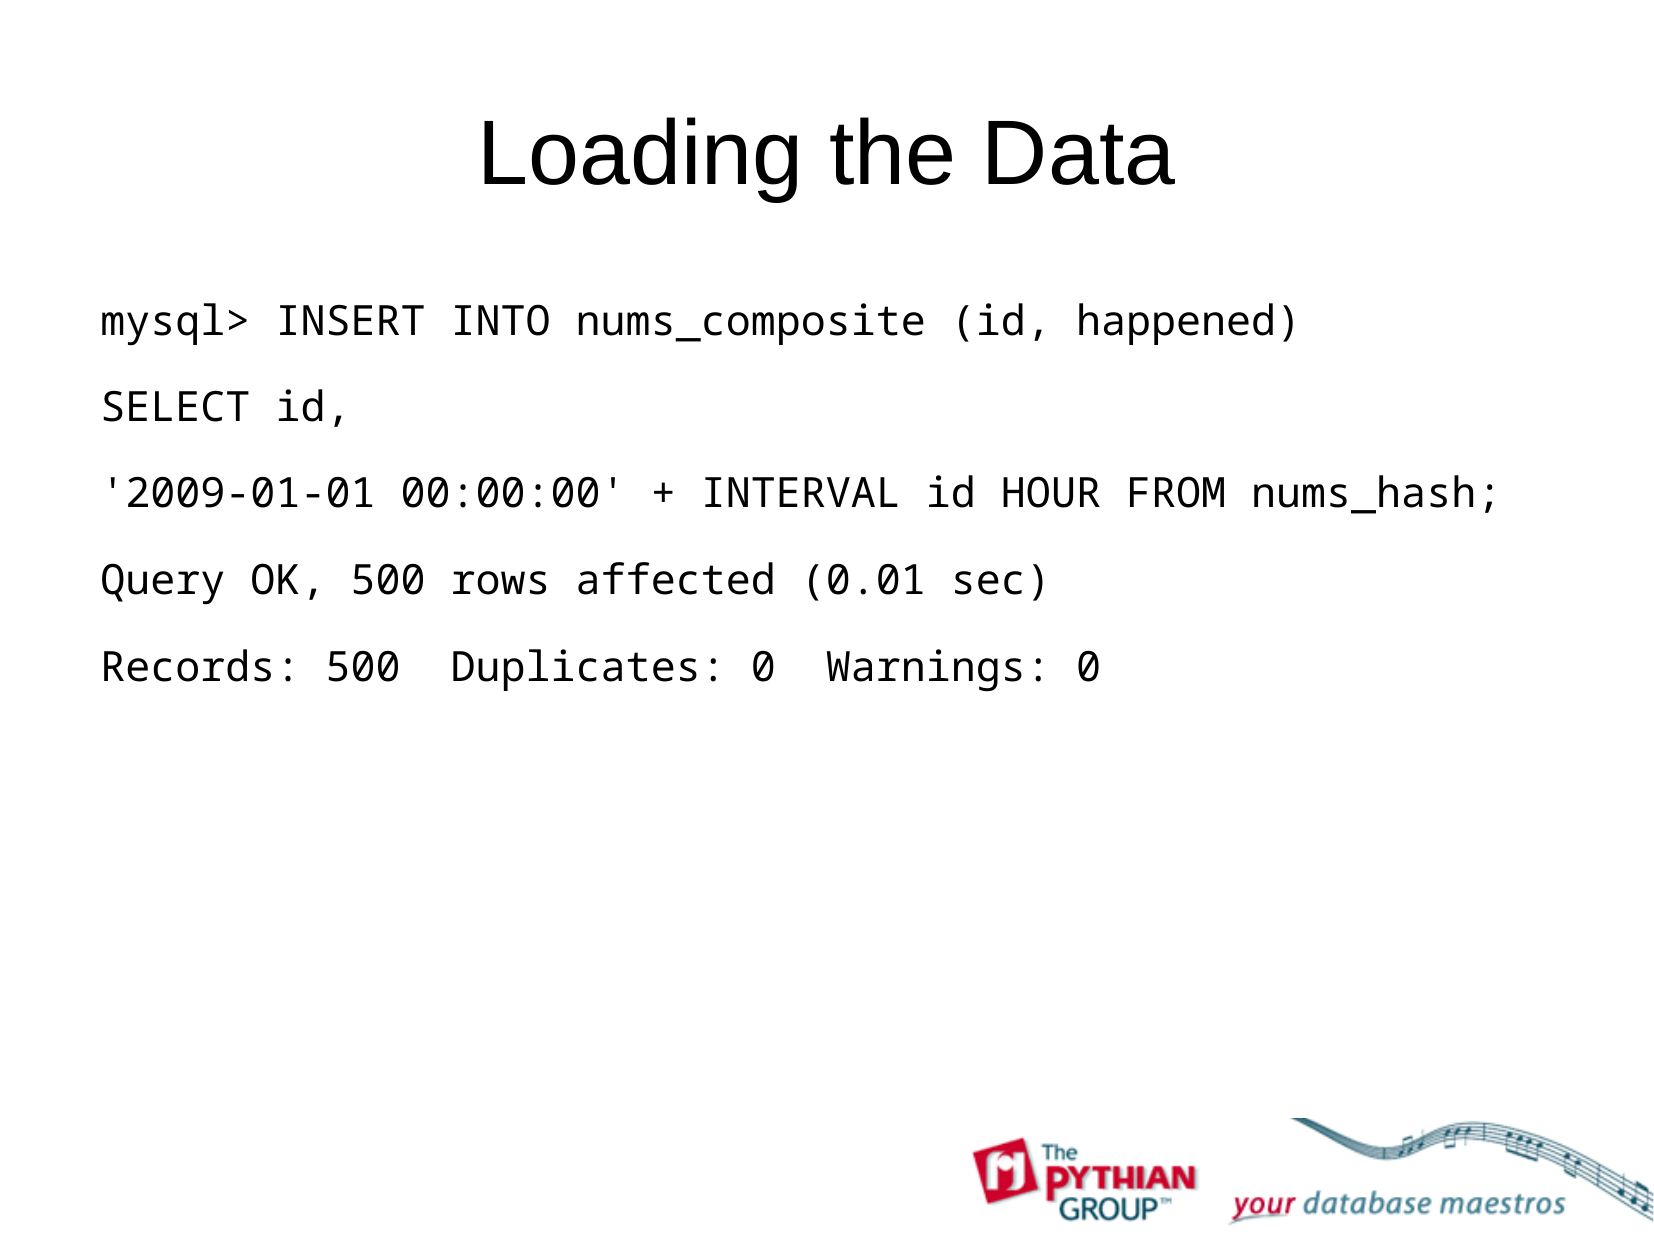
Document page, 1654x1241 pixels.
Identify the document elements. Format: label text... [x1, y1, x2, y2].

list mysql> INSERT INTO nums_composite (id, happened) SELECT id, '2009-01-01 00:00:00' + INTERVAL id HOUR FROM nums_hash; Query OK, 500 rows affected (0.01 sec) Records: 500 Duplicates: 0 Warnings: 0 [82, 290, 1571, 1094]
title Loading the Data [82, 49, 1571, 257]
picture [955, 1118, 1654, 1241]
